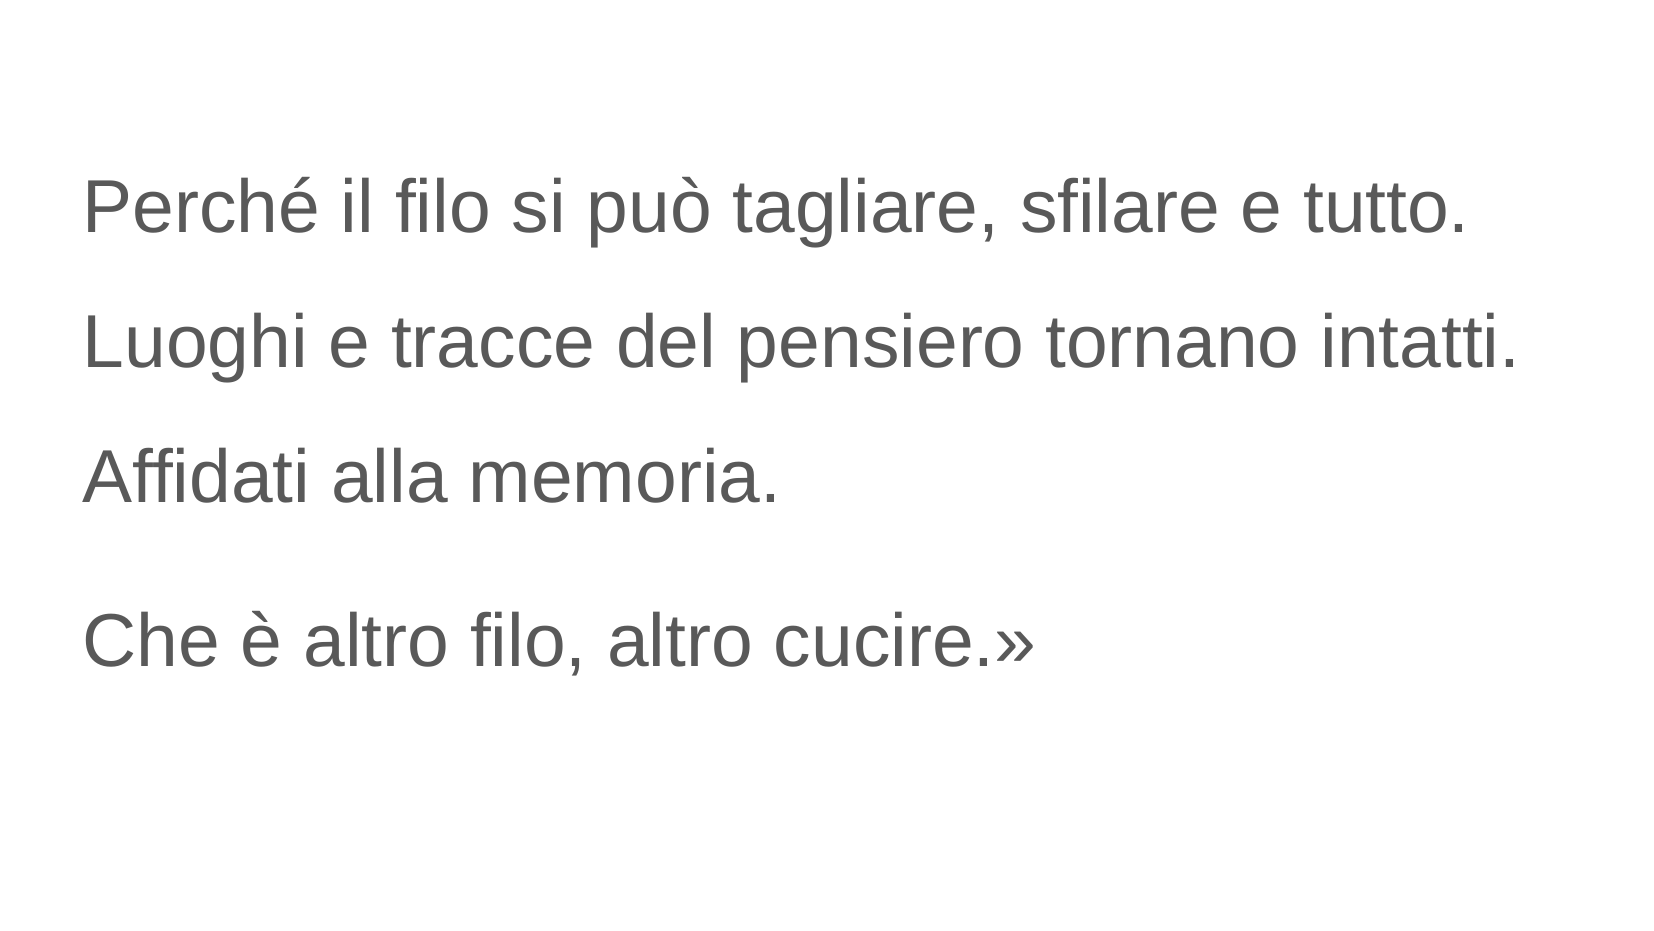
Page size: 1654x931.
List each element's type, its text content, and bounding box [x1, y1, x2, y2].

subtitle Perché il filo si può tagliare, sfilare e tutto. Luoghi e tracce del pensiero tornano intatti. Affidati alla memoria. Che è altro filo, altro cucire.» [82, 37, 1571, 757]
